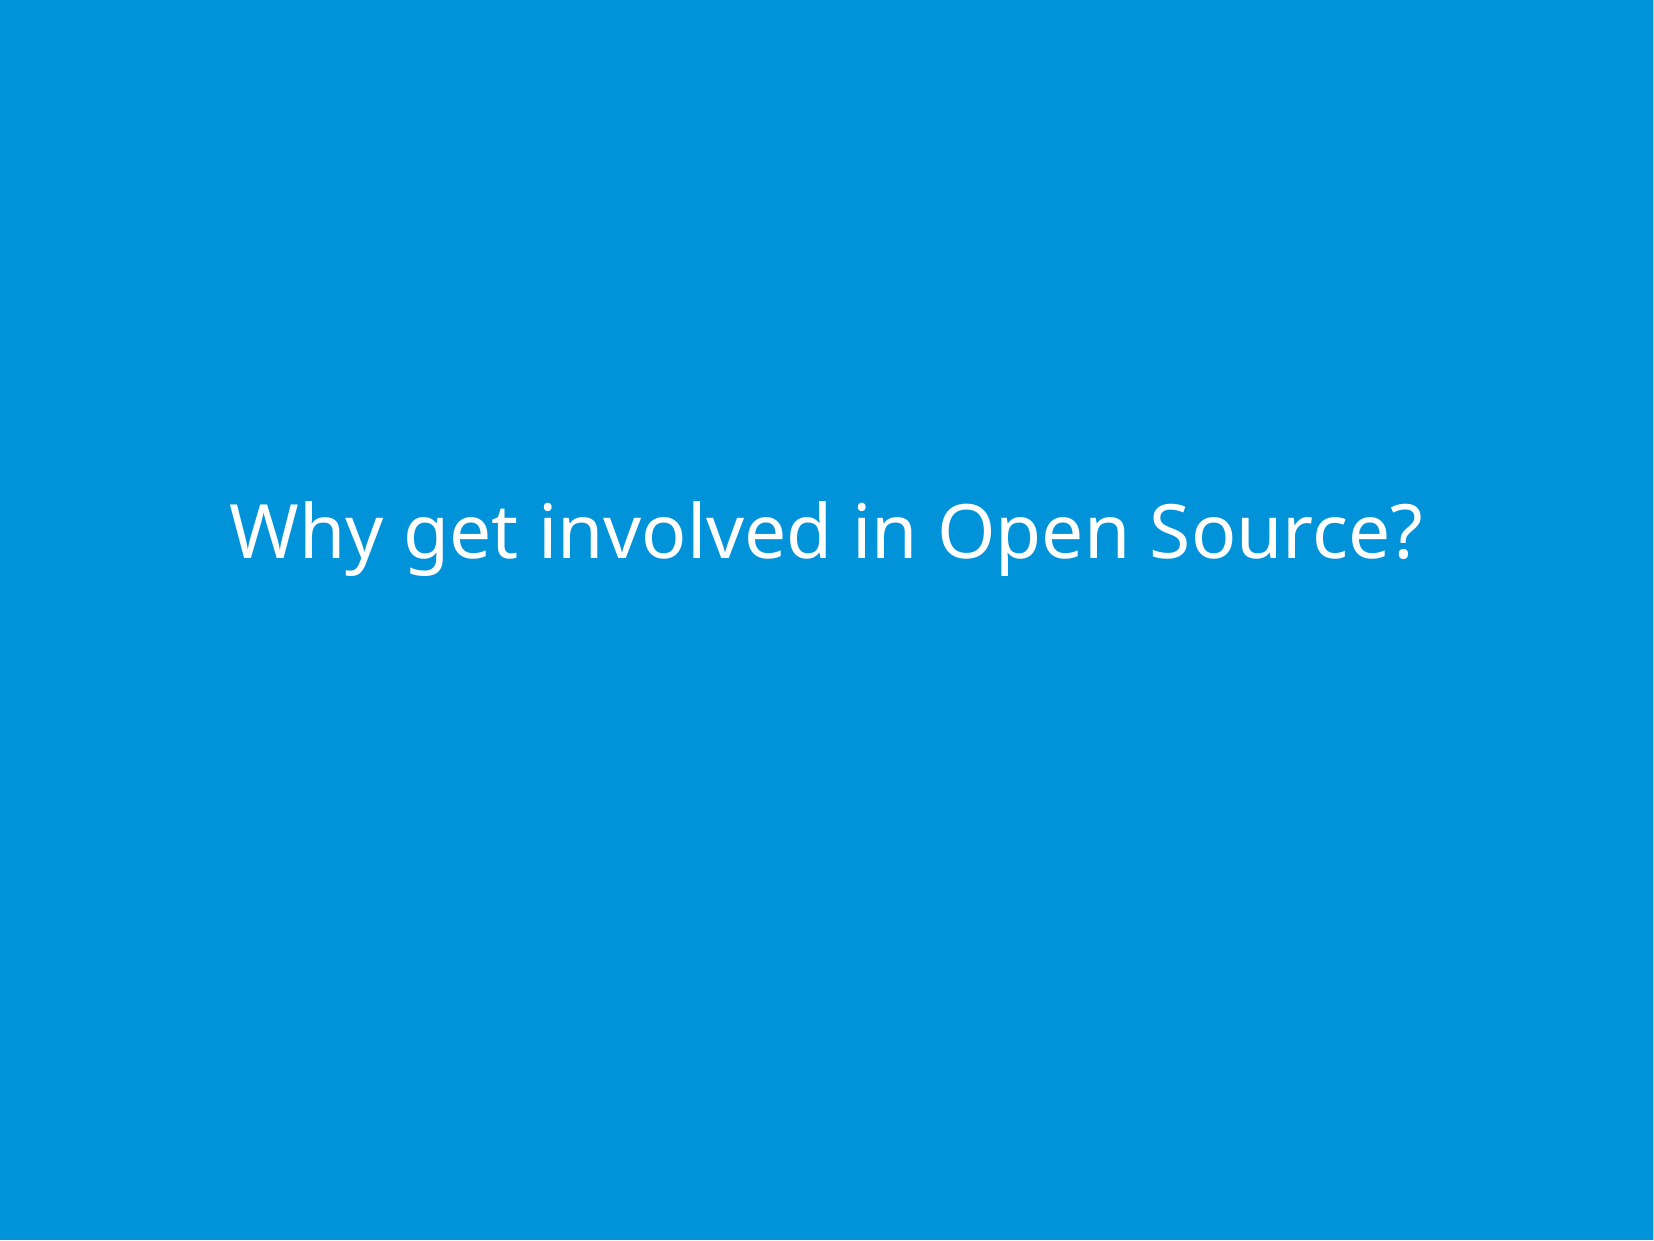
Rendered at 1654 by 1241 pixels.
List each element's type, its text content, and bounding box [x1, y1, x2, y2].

subtitle Why get involved in Open Source? [82, 49, 1571, 1010]
